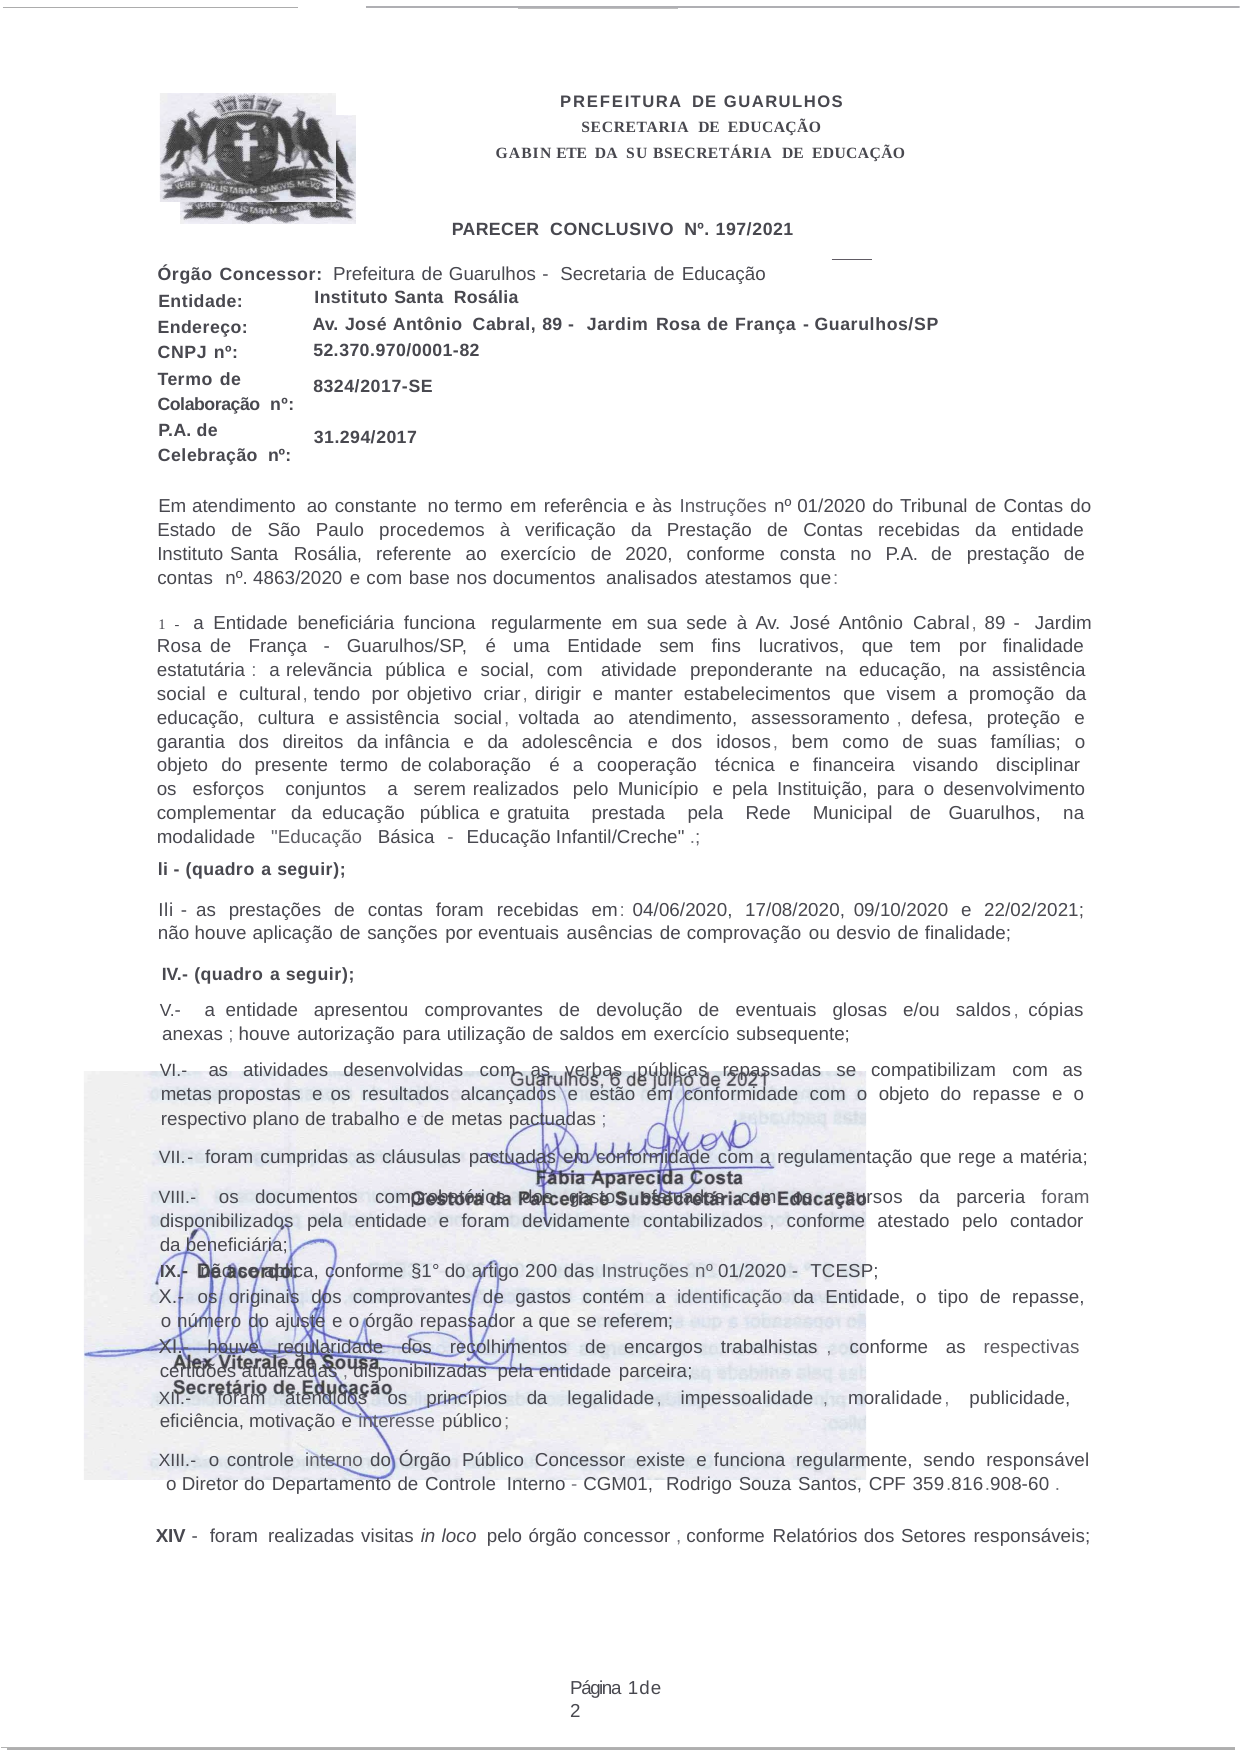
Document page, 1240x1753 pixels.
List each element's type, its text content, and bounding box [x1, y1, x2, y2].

text_box Entidade: Endereço: CNPJ nº: Termo de Colaboração nº: P.A. de Celebração nº: [155, 285, 298, 462]
text_box [160, 94, 336, 202]
text_box Em atendimento ao constante no termo em referência e às Instruções nº 01/2020 do Tribunal de Contas do Estado de São Paulo procedemos à verificação da Prestação de Contas recebidas da entidade Instituto Santa Rosália, referente ao exercício de 2020, conforme consta no P.A. de prestação de contas nº. 4863/2020 e com base nos documentos analisados atestamos que: 1 - a Entidade beneficiária funciona regularmente em sua sede à Av. José Antônio Cabral, 89 - Jardim Rosa de França - Guarulhos/SP, é uma Entidade sem fins lucrativos, que tem por finalidade estatutária : a relevãncia pública e social, com atividade preponderante na educação, na assistência social e cultural, tendo por objetivo criar, dirigir e manter estabelecimentos que visem a promoção da educação, cultura e assistência social, voltada ao atendimento, assessoramento , defesa, proteção e garantia dos direitos da infância e da adolescência e dos idosos, bem como de suas famílias; o objeto do presente termo de colaboração é a cooperação técnica e financeira visando disciplinar os esforços conjuntos a serem realizados pelo Município e pela Instituição, para o desenvolvimento complementar da educação pública e gratuita prestada pela Rede Municipal de Guarulhos, na modalidade "Educação Básica - Educação Infantil/Creche" .; li - (quadro a seguir); Ili - as prestações de contas foram recebidas em: 04/06/2020, 17/08/2020, 09/10/2020 e 22/02/2021; não houve aplicação de sanções por eventuais ausências de comprovação ou desvio de finalidade; - (quadro a seguir); - a entidade apresentou comprovantes de devolução de eventuais glosas e/ou saldos, cópias anexas ; houve autorização para utilização de saldos em exercício subsequente; - as atividades desenvolvidas com as verbas públicas repassadas se compatibilizam com as metas propostas e os resultados alcançados e estão em conformidade com o objeto do repasse e o respectivo plano de trabalho e de metas pactuadas ; - foram cumpridas as cláusulas pactuadas em conformidade com a regulamentação que rege a matéria; - os documentos comprobatórios dos gastos efetuados com os recursos da parceria foram disponibilizados pela entidade e foram devidamente contabilizados , conforme atestado pelo contador da beneficiária; - não se aplica, conforme §1° do artigo 200 das Instruções nº 01/2020 - TCESP; - os originais dos comprovantes de gastos contém a identificação da Entidade, o tipo de repasse, o número do ajuste e o órgão repassador a que se referem; - houve regularidade dos recolhimentos de encargos trabalhistas , conforme as respectivas certidões atualizadas , disponibilizadas pela entidade parceira; - foram atendidos os princípios da legalidade, impessoalidade , moralidade, publicidade, eficiência, motivação e interesse público; - o controle interno do Órgão Público Concessor existe e funciona regularmente, sendo responsável o Diretor do Departamento de Controle Interno - CGM01, Rodrigo Souza Santos, CPF 359.816.908-60 . XIV - foram realizadas visitas in loco pelo órgão concessor , conforme Relatórios dos Setores responsáveis; [153, 492, 1093, 1545]
text_box 31.294/2017 [311, 425, 422, 448]
text_box Instituto Santa Rosália Av. José Antônio Cabral, 89 - Jardim Rosa de França - Guarulhos/SP 52.370.970/0001-82 [310, 285, 948, 359]
text_box Página 1de 2 [568, 1675, 676, 1699]
text_box PREFEITURA DE GUARULHOS SECRETARIA DE EDUCAÇÃO GABIN ETE DA SU BSECRETÁRIA DE EDUCAÇÃO [494, 91, 907, 164]
text_box PARECER CONCLUSIVO Nº. 197/2021 Órgão Concessor: Prefeitura de Guarulhos - Secretaria de Educação [155, 217, 800, 284]
text_box 8324/2017-SE [311, 374, 438, 397]
